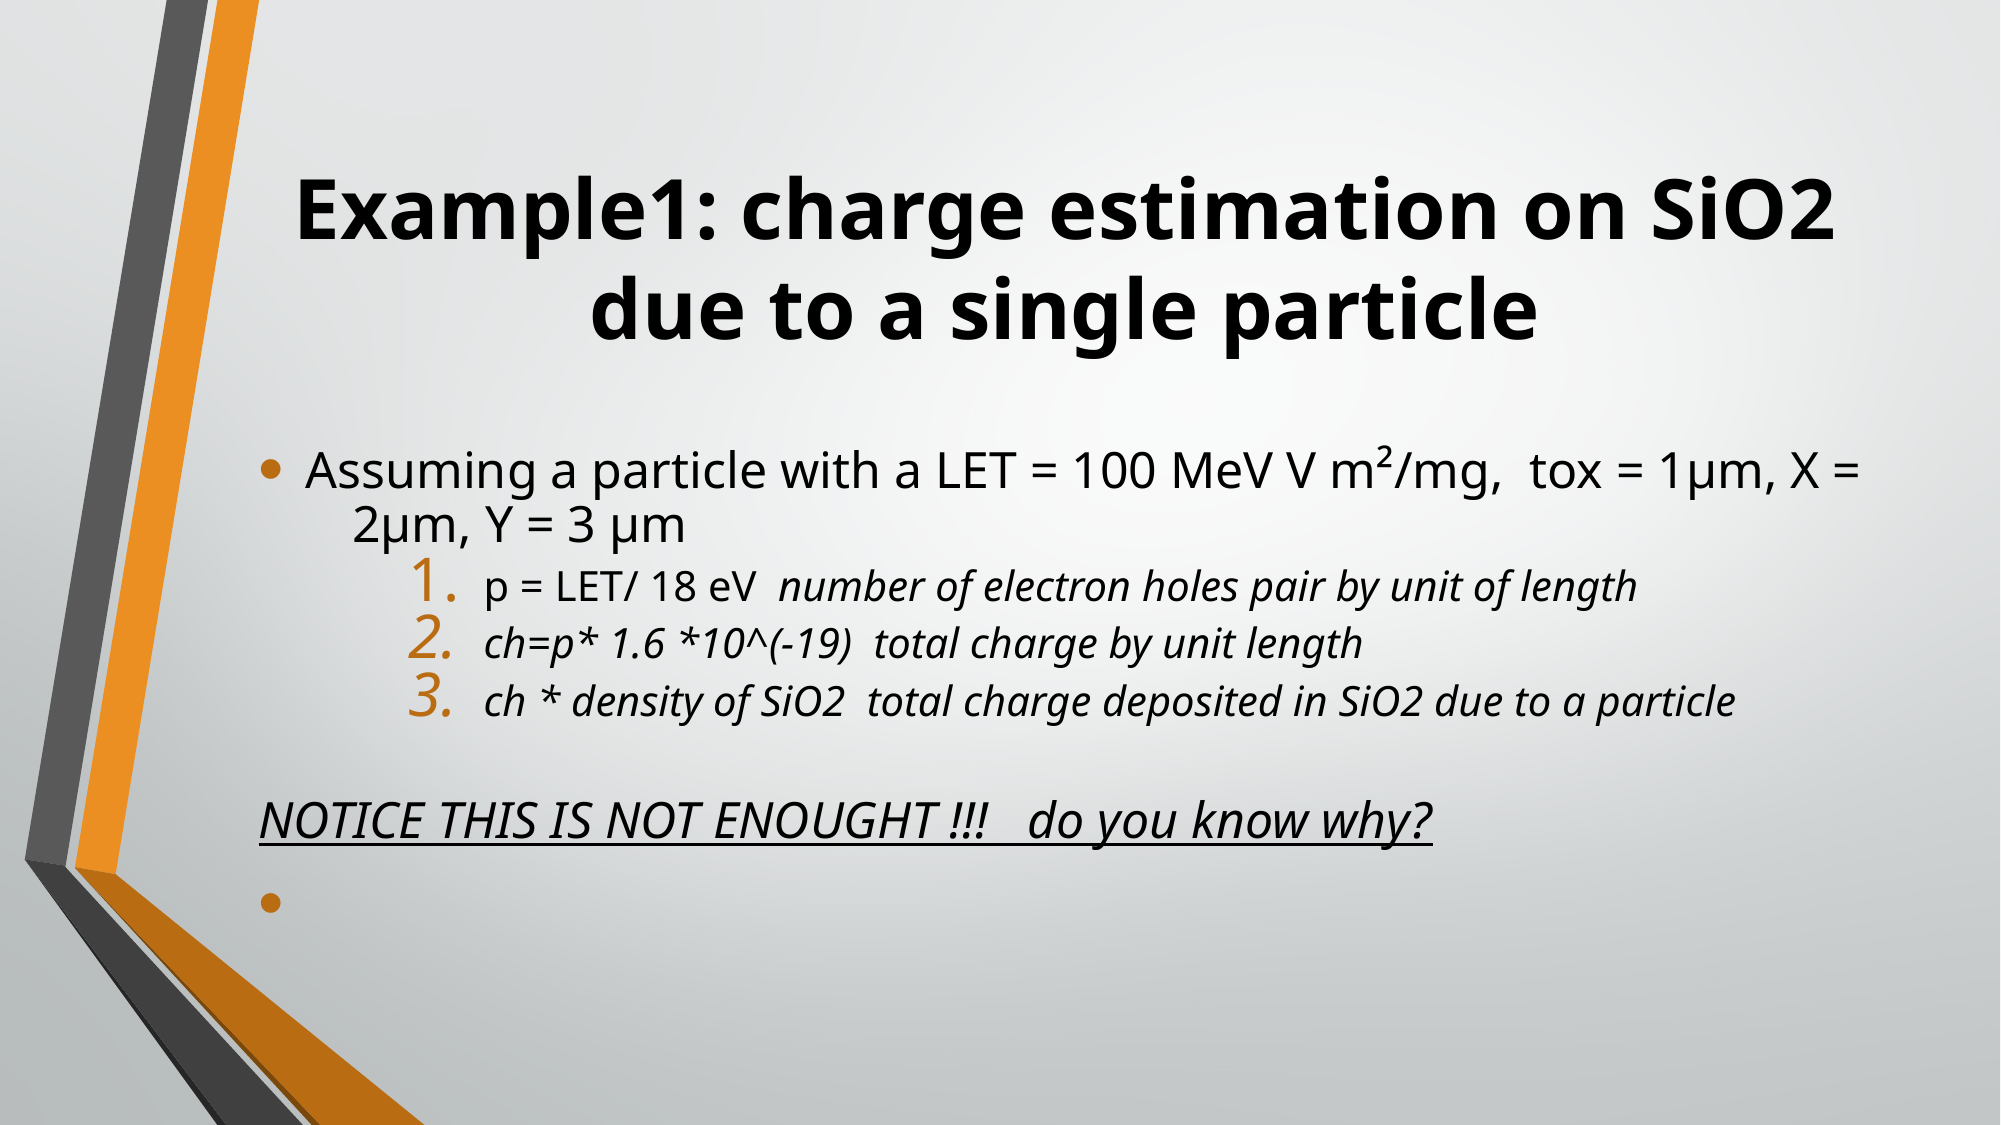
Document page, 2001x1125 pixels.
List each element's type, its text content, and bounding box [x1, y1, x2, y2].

list Assuming a particle with a LET = 100 MeV V m²/mg, tox = 1μm, X = 2μm, Y = 3 μm p = LET/ 18 eV number of electron holes pair by unit of length ch=p* 1.6 *10^(-19) total charge by unit length ch * density of SiO2 total charge deposited in SiO2 due to a particle NOTICE THIS IS NOT ENOUGHT !!! do you know why? [243, 437, 1887, 950]
title Example1: charge estimation on SiO2 due to a single particle [243, 112, 1887, 400]
